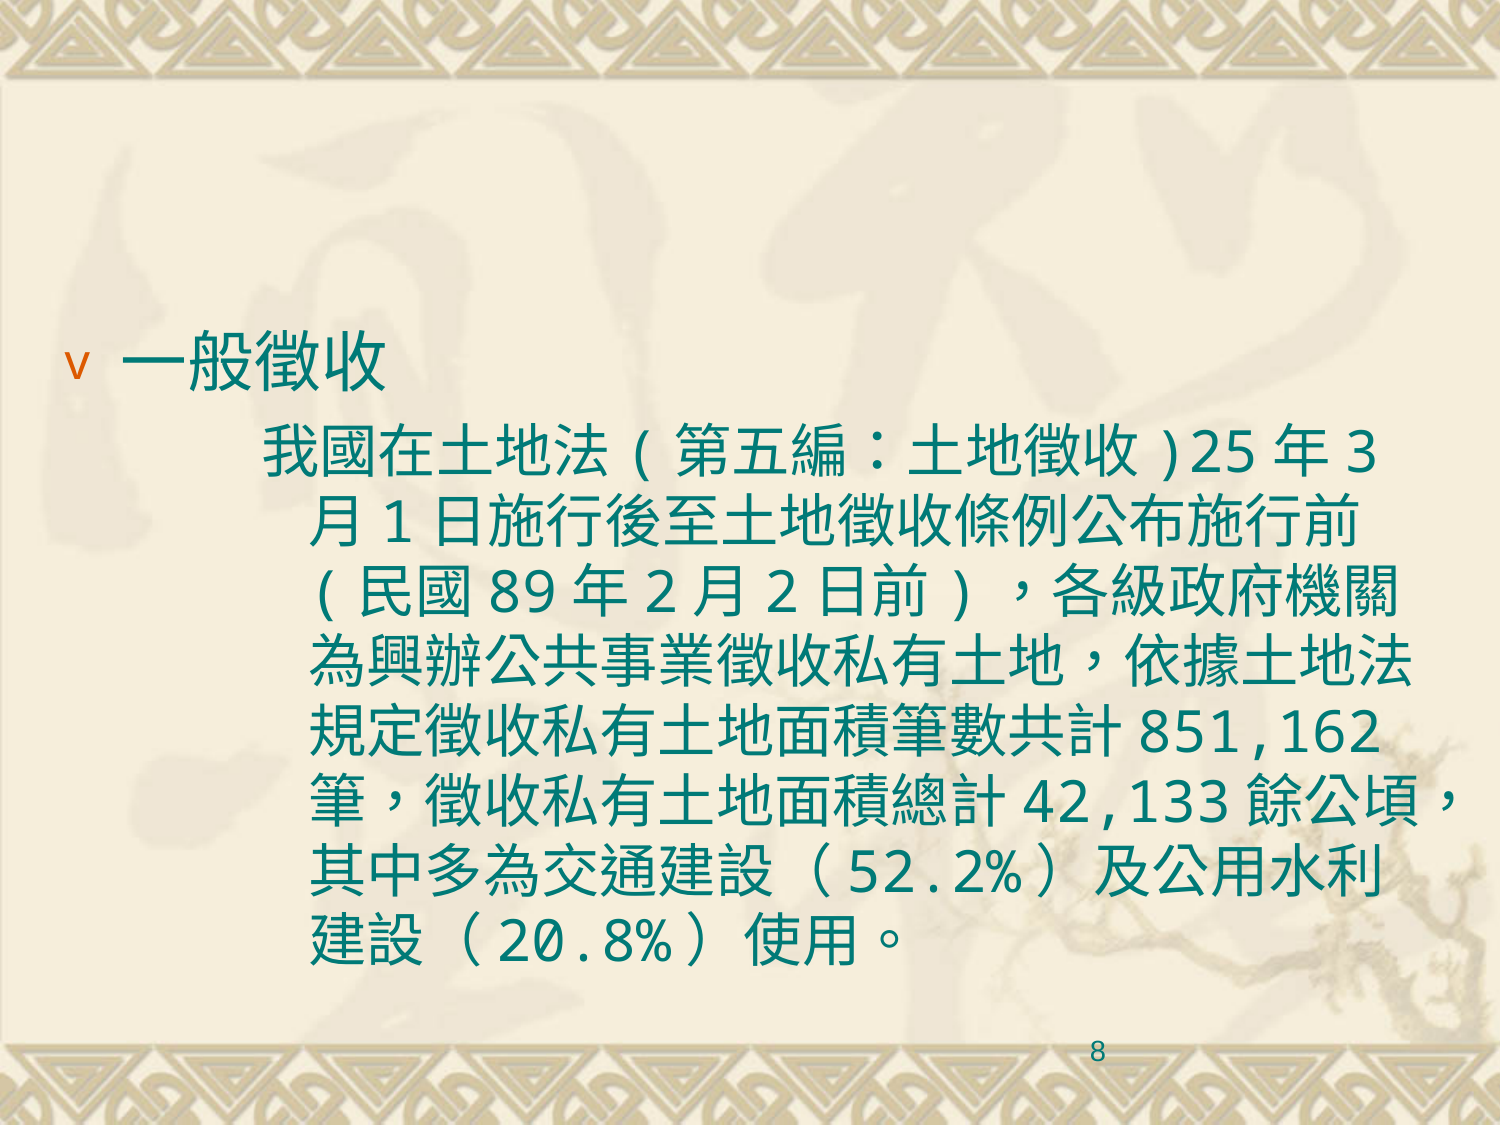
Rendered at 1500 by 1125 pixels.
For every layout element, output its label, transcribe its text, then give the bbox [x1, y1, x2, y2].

list 一般徵收 我國在土地法(第五編：土地徵收)25年3月1日施行後至土地徵收條例公布施行前(民國89年2月2日前)，各級政府機關為興辦公共事業徵收私有土地，依據土地法規定徵收私有土地面積筆數共計851,162筆，徵收私有土地面積總計42,133餘公頃，其中多為交通建設（52.2%）及公用水利建設（20.8%）使用。 [49, 312, 1451, 1001]
text_box [1074, 1024, 1451, 1103]
